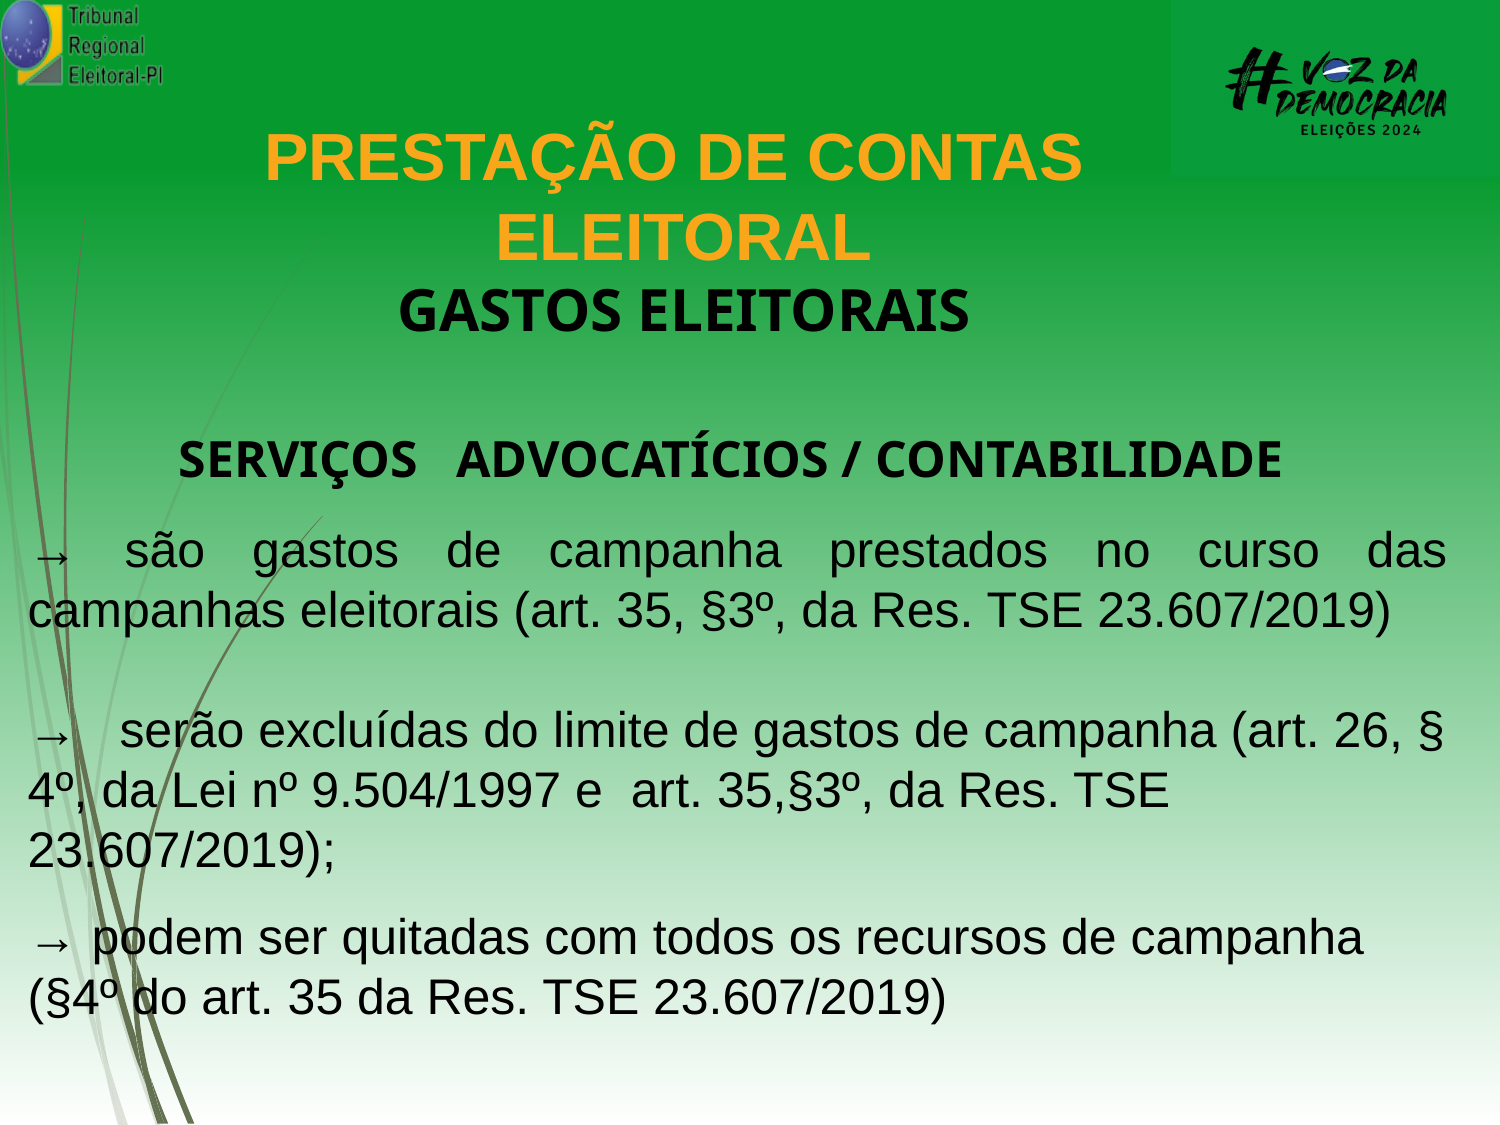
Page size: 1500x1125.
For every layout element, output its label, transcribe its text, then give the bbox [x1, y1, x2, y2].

picture [0, 0, 177, 94]
text_box SERVIÇOS ADVOCATÍCIOS / CONTABILIDADE → são gastos de campanha prestados no curso das campanhas eleitorais (art. 35, §3º, da Res. TSE 23.607/2019) → serão excluídas do limite de gastos de campanha (art. 26, § 4º, da Lei nº 9.504/1997 e art. 35,§3º, da Res. TSE 23.607/2019); → podem ser quitadas com todos os recursos de campanha (§4º do art. 35 da Res. TSE 23.607/2019) [12, 259, 1463, 1098]
picture [1171, 0, 1500, 177]
text_box PRESTAÇÃO DE CONTAS ELEITORAL GASTOS ELEITORAIS [0, 106, 1368, 258]
